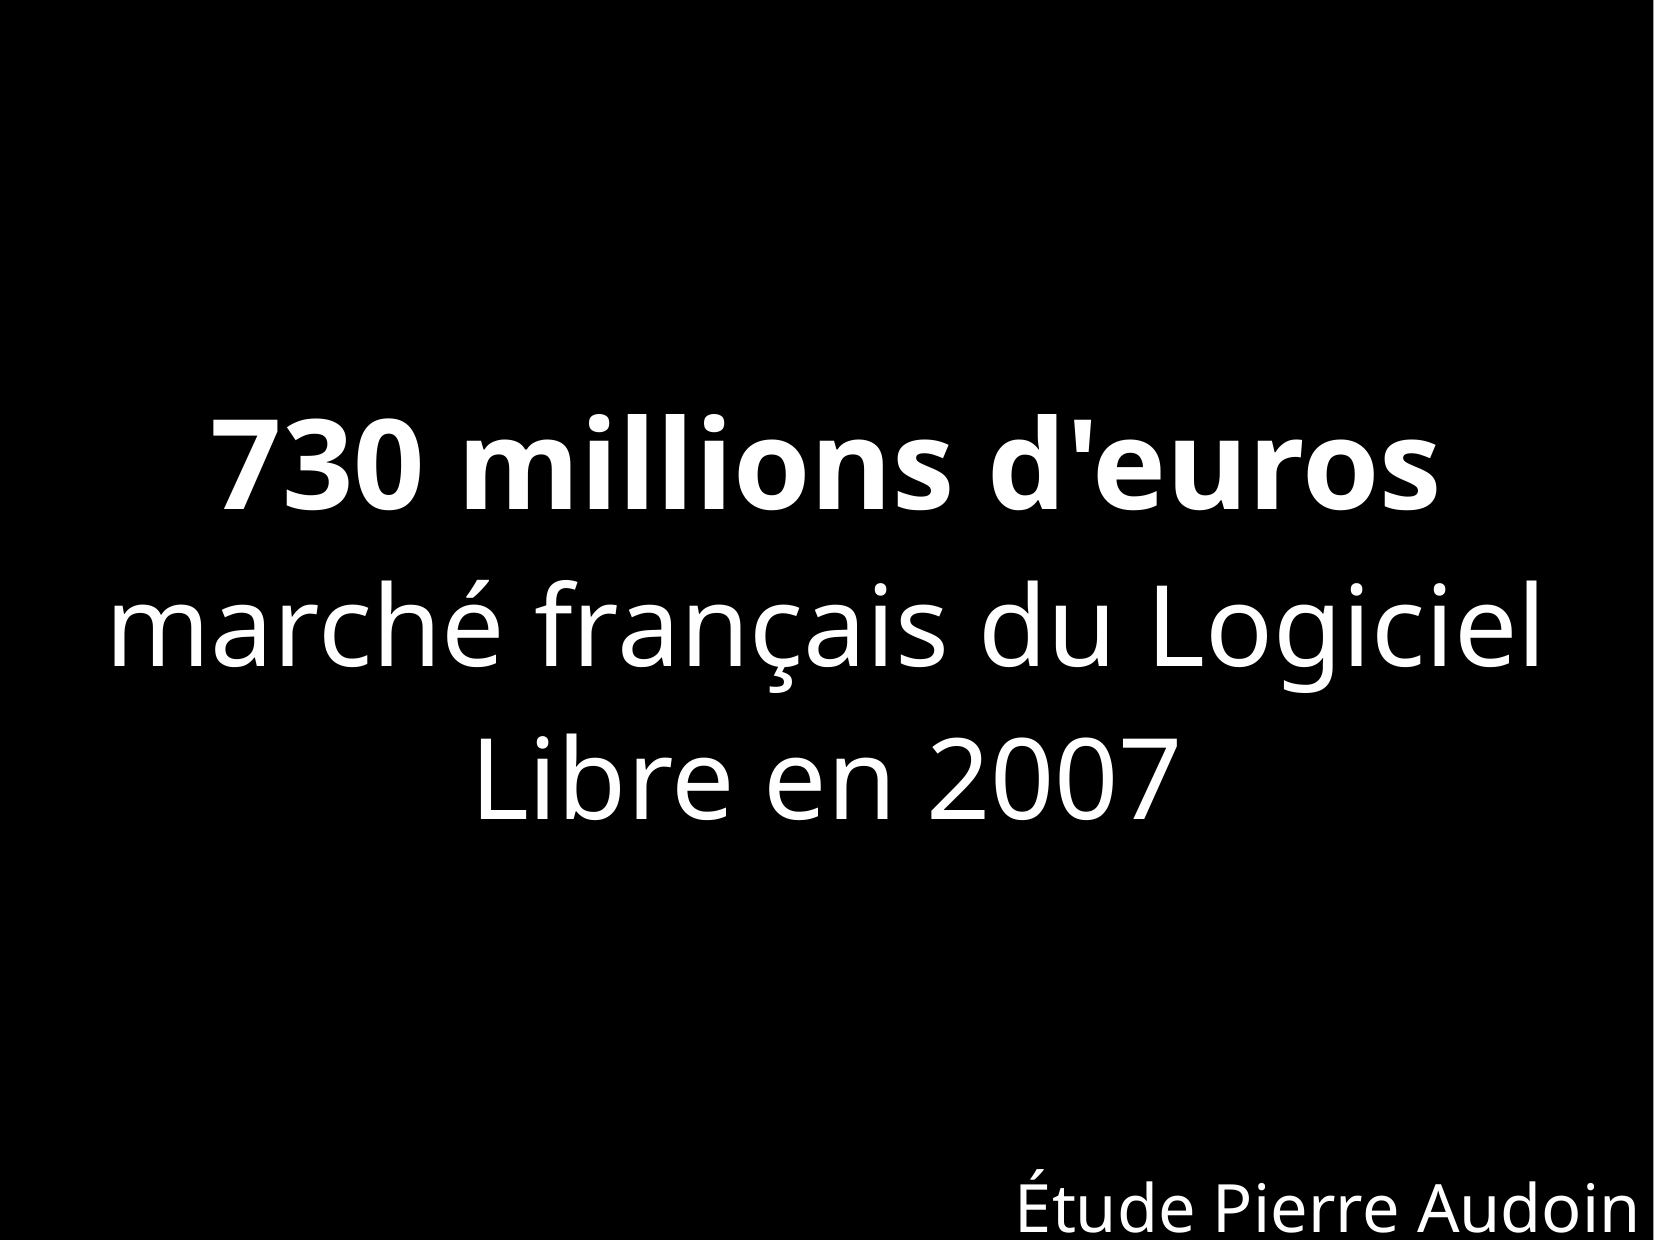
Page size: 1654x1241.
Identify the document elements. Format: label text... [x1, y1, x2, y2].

text_box Étude Pierre Audoin Consultants [628, 1153, 1654, 1241]
title 730 millions d'euros marché français du Logiciel Libre en 2007 [82, 56, 1571, 1172]
